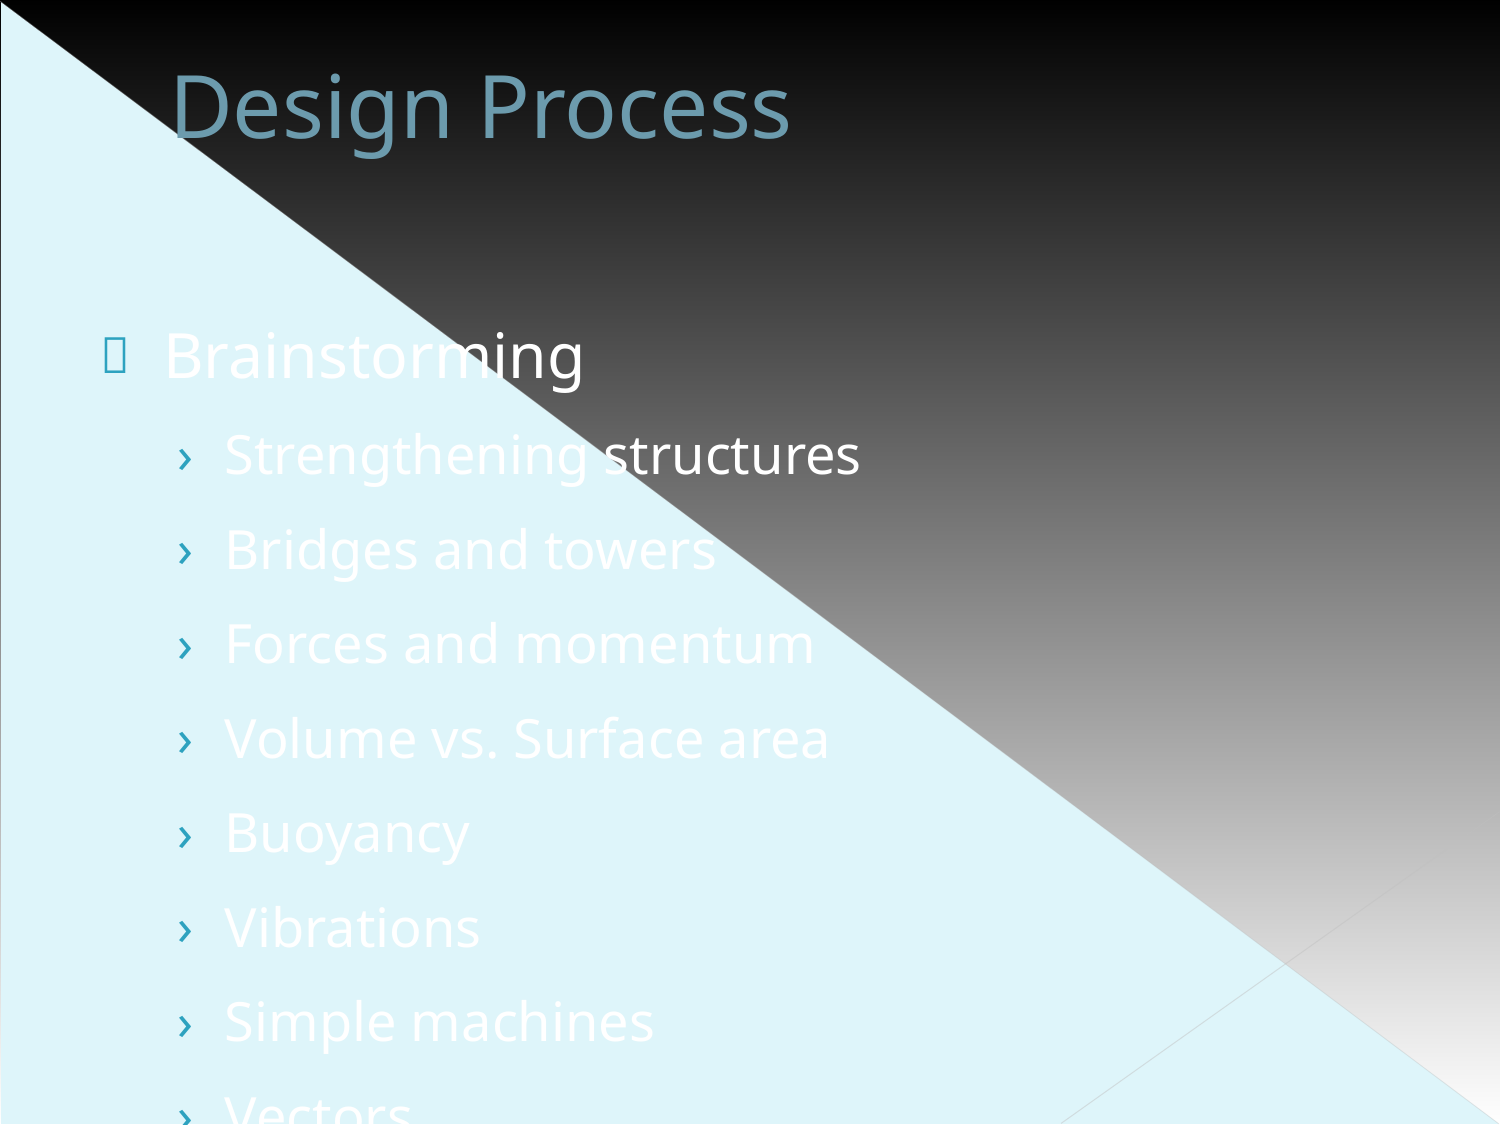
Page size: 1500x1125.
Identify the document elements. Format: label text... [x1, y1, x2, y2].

title Design Process [75, 43, 1425, 274]
list Brainstorming Strengthening structures Bridges and towers Forces and momentum Volume vs. Surface area Buoyancy Vibrations Simple machines Vectors Design Process [75, 308, 1425, 1059]
